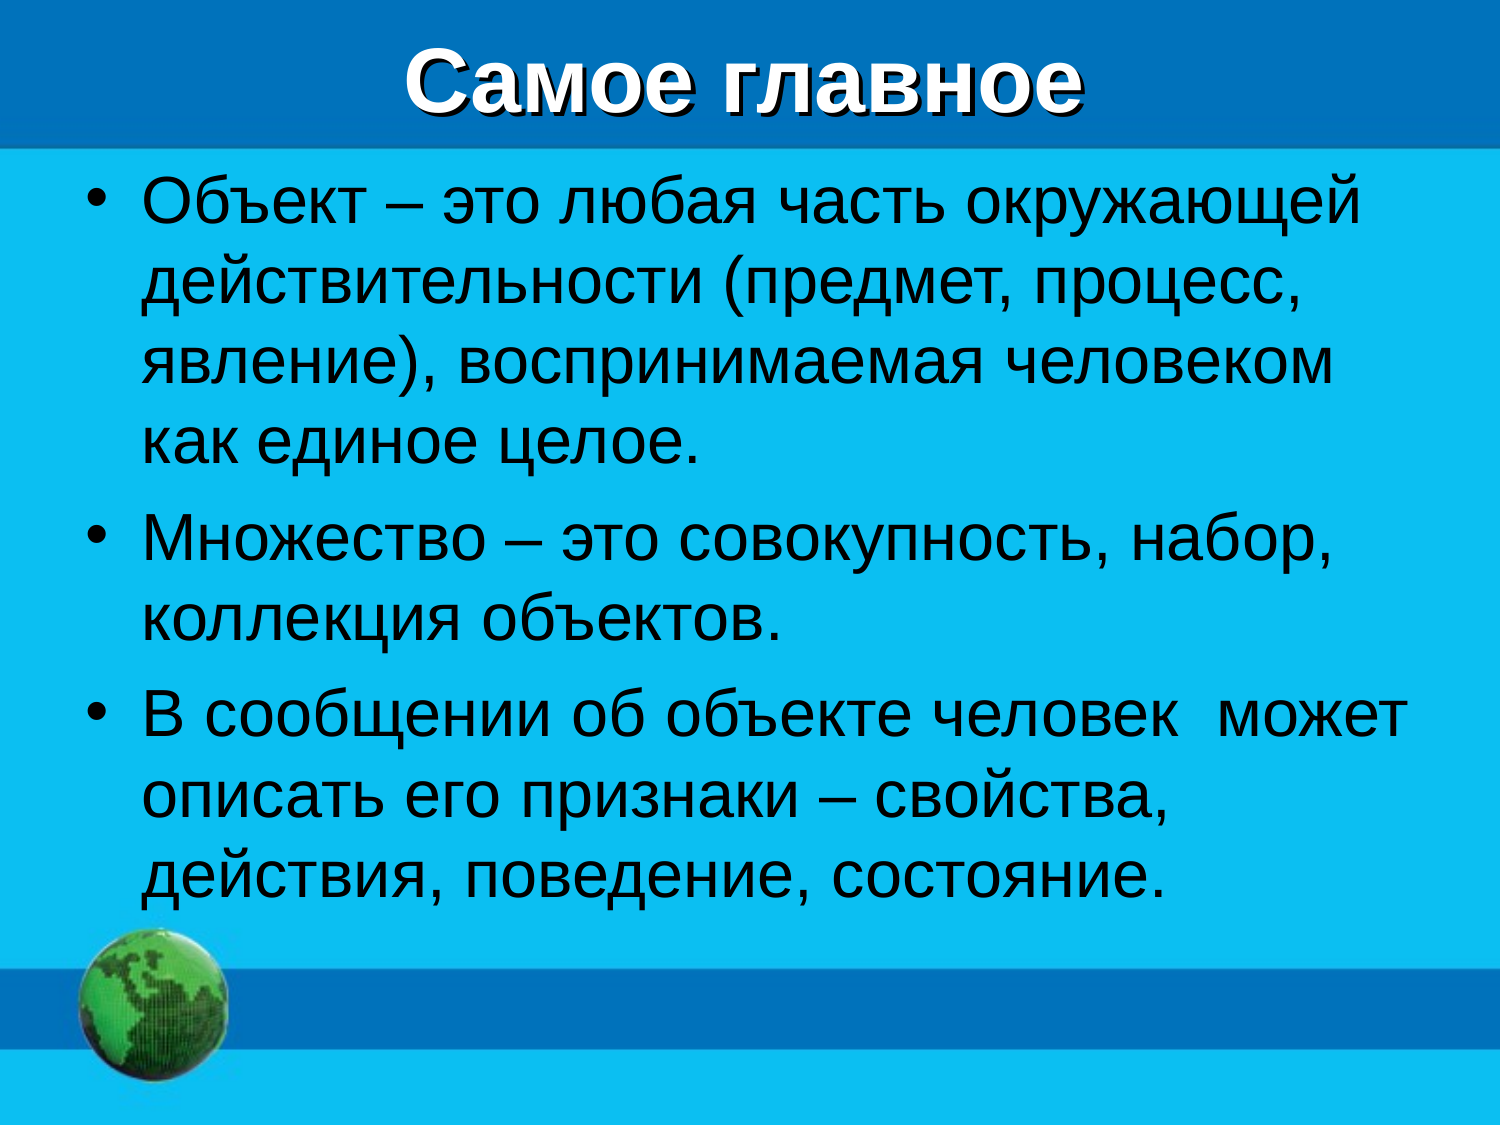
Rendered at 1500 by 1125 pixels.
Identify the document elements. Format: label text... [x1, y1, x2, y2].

picture [0, 971, 1500, 1084]
picture [0, 0, 1500, 146]
title Самое главное [117, 23, 1372, 128]
list Объект – это любая часть окружающей действительности (предмет, процесс, явление), воспринимаемая человеком как единое целое. Множество – это совокупность, набор, коллекция объектов. В сообщении об объекте человек может описать его признаки – свойства, действия, поведение, состояние. [70, 148, 1425, 982]
